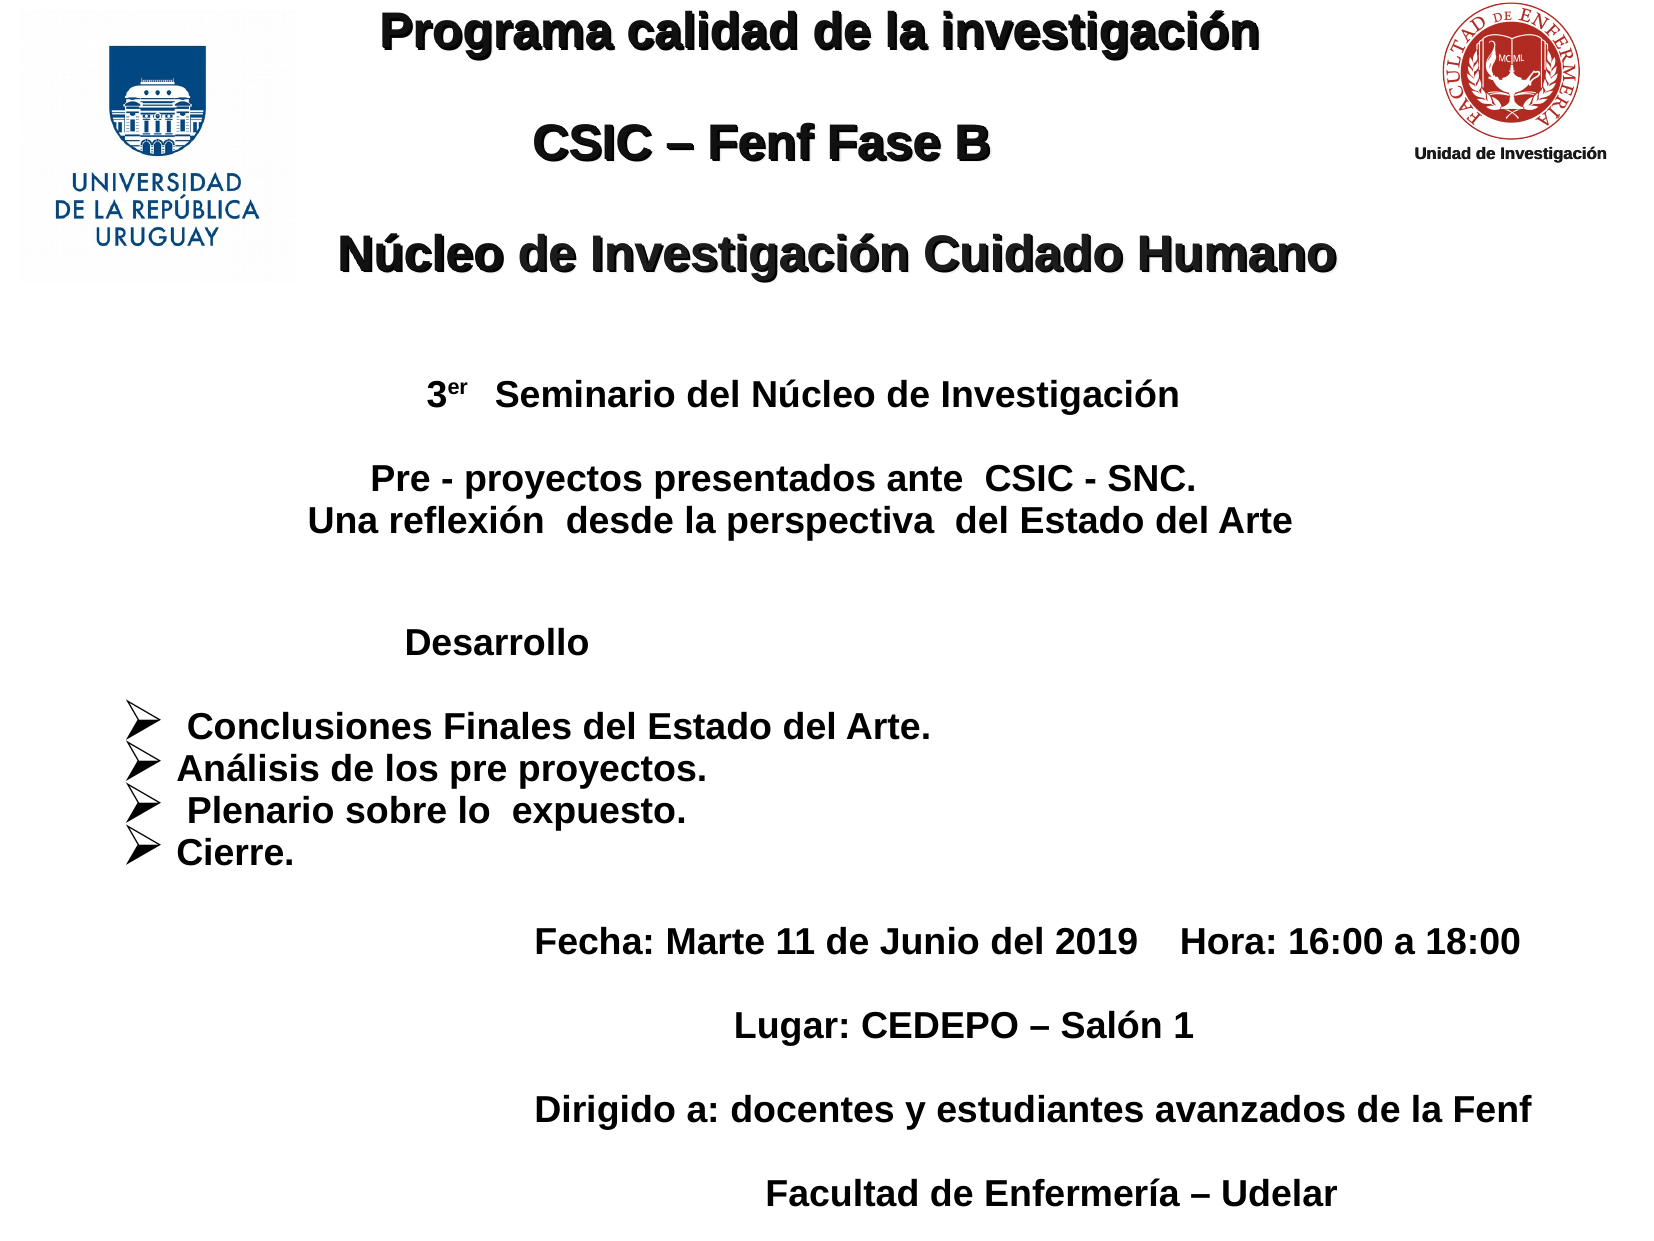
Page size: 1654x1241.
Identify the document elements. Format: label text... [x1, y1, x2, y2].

title Programa calidad de la investigación CSIC – Fenf Fase B Núcleo de Investigación Cuidado Humano [295, 2, 1359, 282]
picture [19, 9, 296, 282]
picture [1440, 0, 1583, 129]
text_box 3er Seminario del Núcleo de Investigación Pre - proyectos presentados ante CSIC - SNC. Una reflexión desde la perspectiva del Estado del Arte [0, 366, 1630, 551]
text_box Desarrollo Conclusiones Finales del Estado del Arte. Análisis de los pre proyectos. Plenario sobre lo expuesto. Cierre. [106, 614, 1016, 881]
text_box Unidad de Investigación [1414, 129, 1639, 178]
text_box Fecha: Marte 11 de Junio del 2019 Hora: 16:00 a 18:00 Lugar: CEDEPO – Salón 1 Dirigido a: docentes y estudiantes avanzados de la Fenf Facultad de Enfermería – Udelar [519, 913, 1654, 1222]
